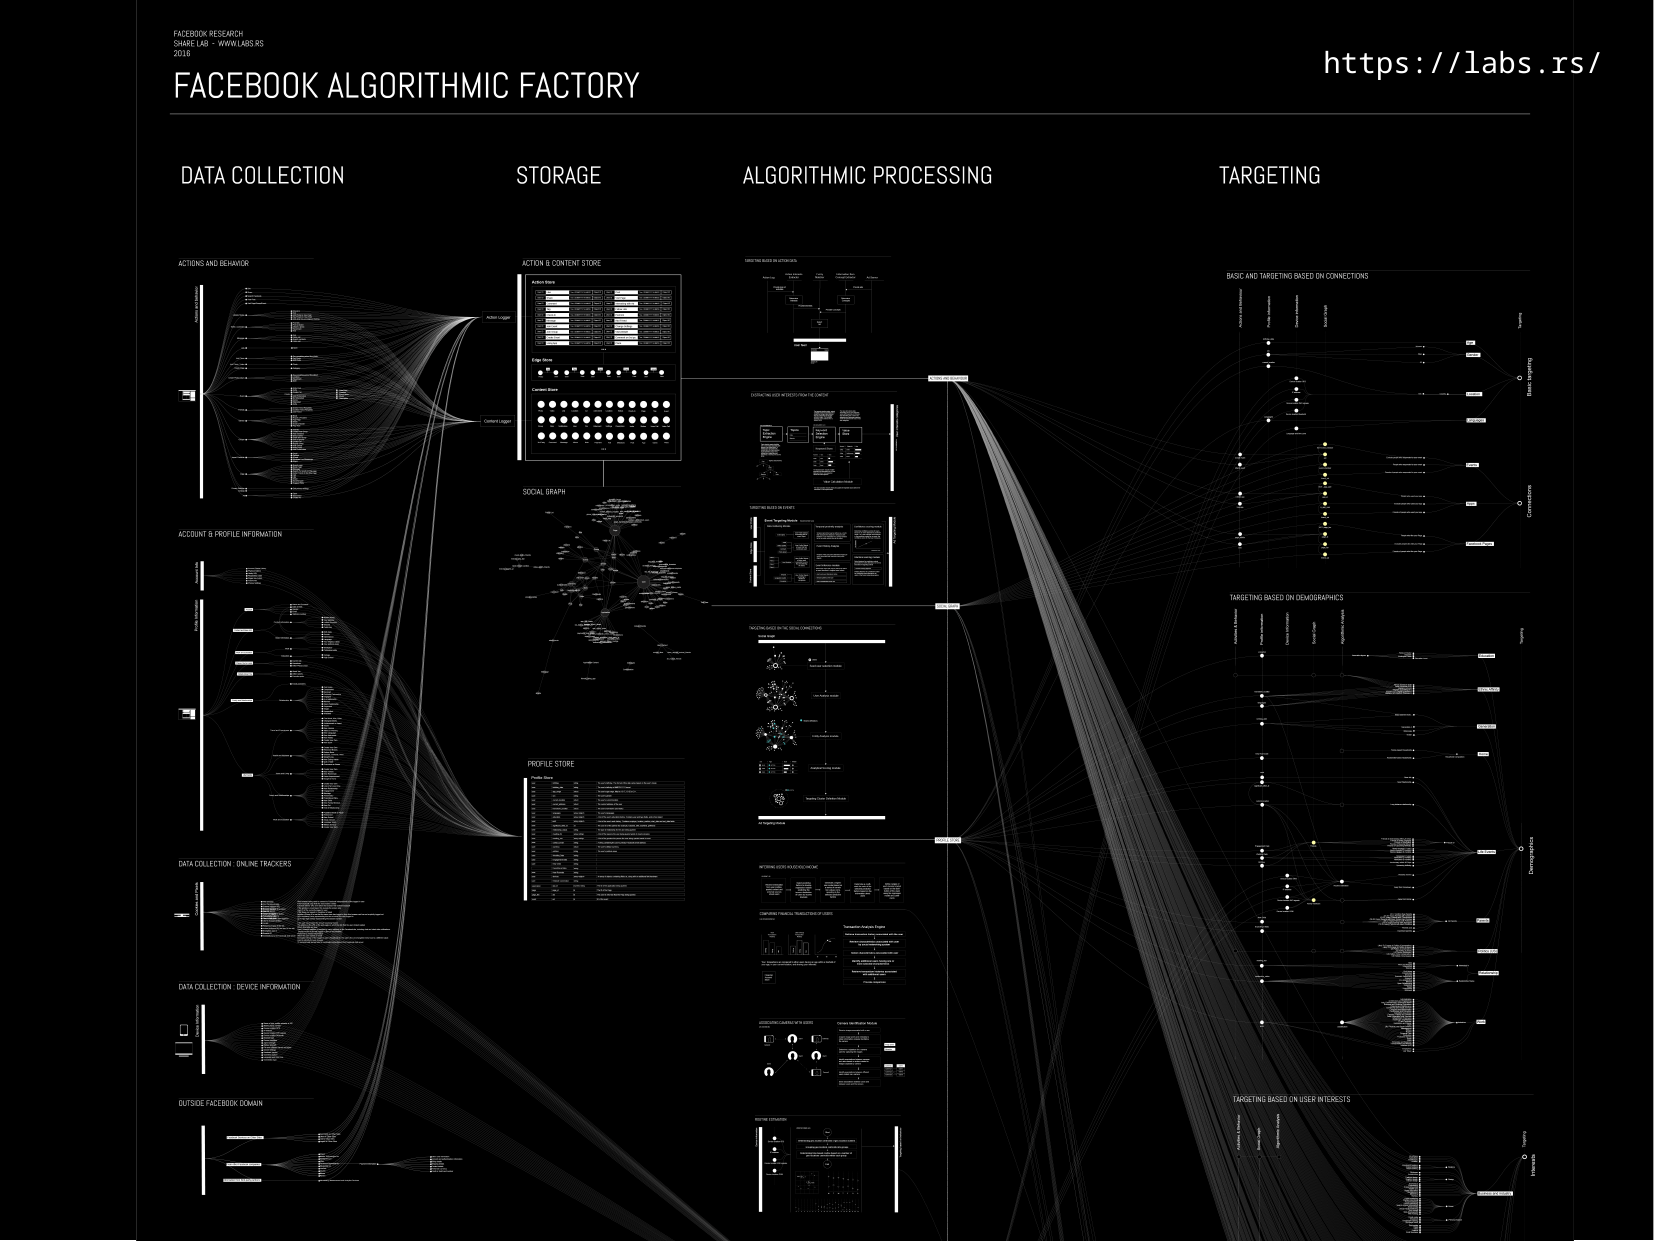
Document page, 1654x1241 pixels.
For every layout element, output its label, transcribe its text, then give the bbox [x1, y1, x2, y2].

picture [136, 0, 1574, 1241]
text_box https://labs.rs/ [1308, 35, 1619, 84]
